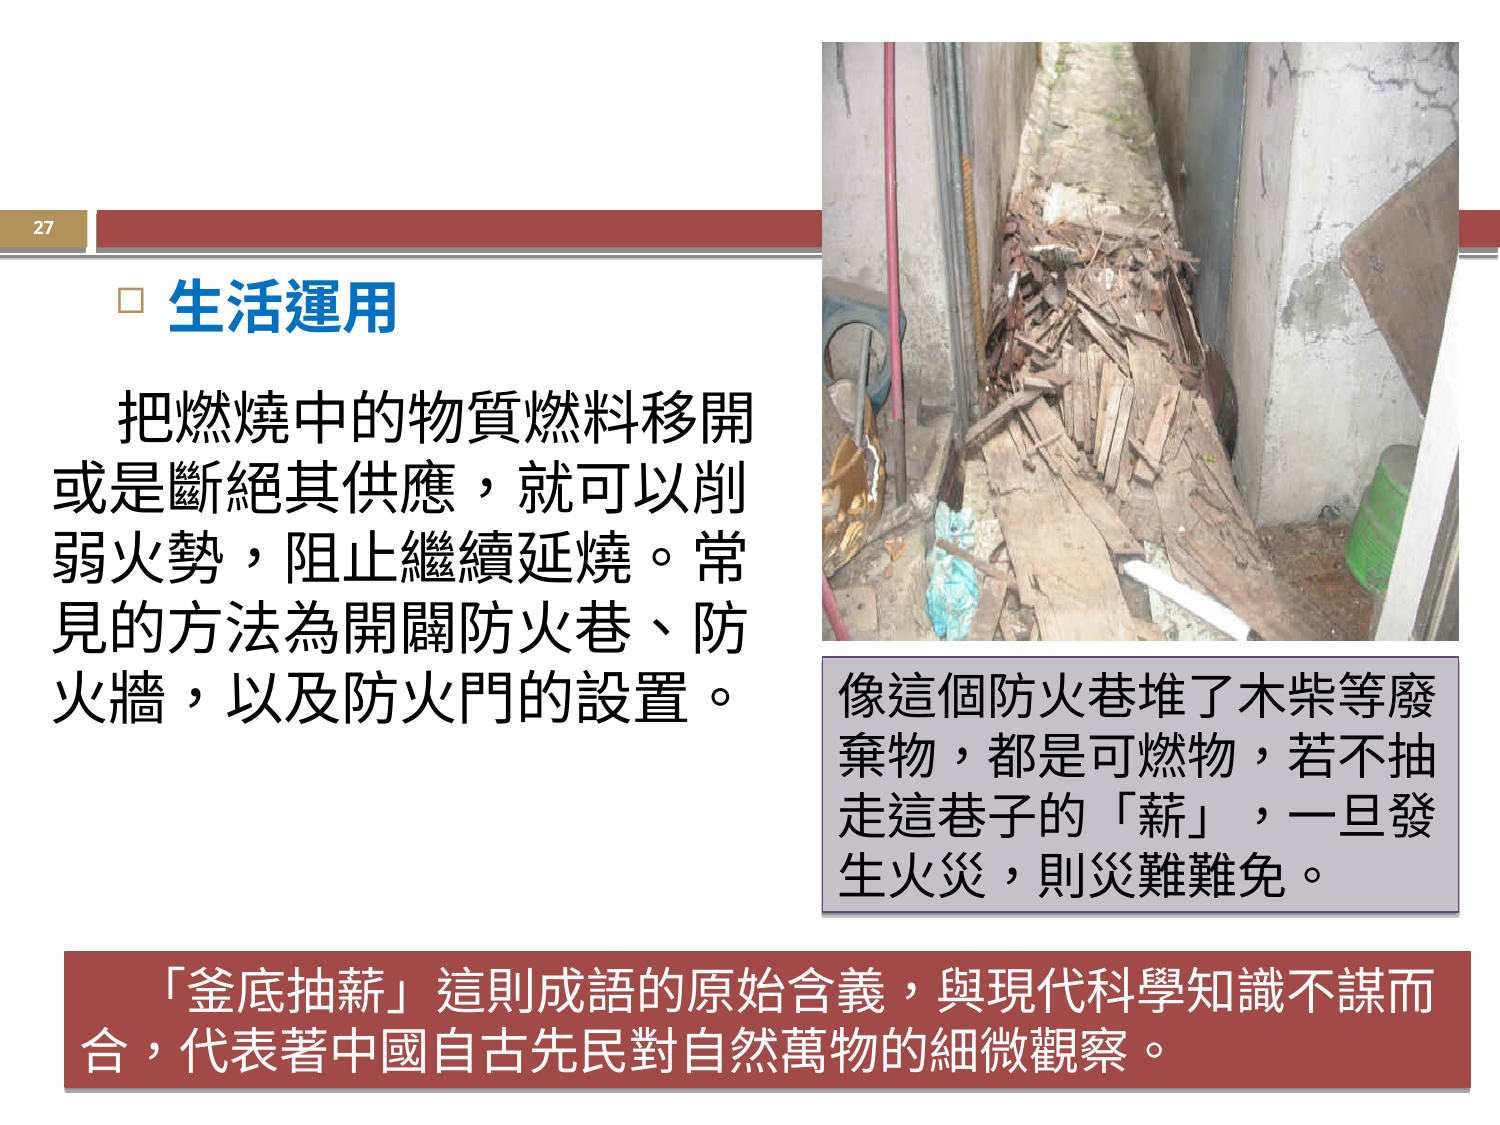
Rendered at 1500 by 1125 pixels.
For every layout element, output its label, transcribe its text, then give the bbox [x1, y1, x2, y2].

slide_number <編號> [0, 208, 88, 249]
text_box 像這個防火巷堆了木柴等廢棄物，都是可燃物，若不抽走這巷子的「薪」，一旦發生火災，則災難難免。 [822, 656, 1459, 912]
picture [822, 42, 1459, 641]
list 生活運用 [100, 262, 1438, 952]
text_box 把燃燒中的物質燃料移開或是斷絕其供應，就可以削弱火勢，阻止繼續延燒。常見的方法為開闢防火巷、防火牆，以及防火門的設置。 [35, 373, 786, 739]
text_box 「釜底抽薪」這則成語的原始含義，與現代科學知識不謀而合，代表著中國自古先民對自然萬物的細微觀察。 [64, 952, 1471, 1088]
